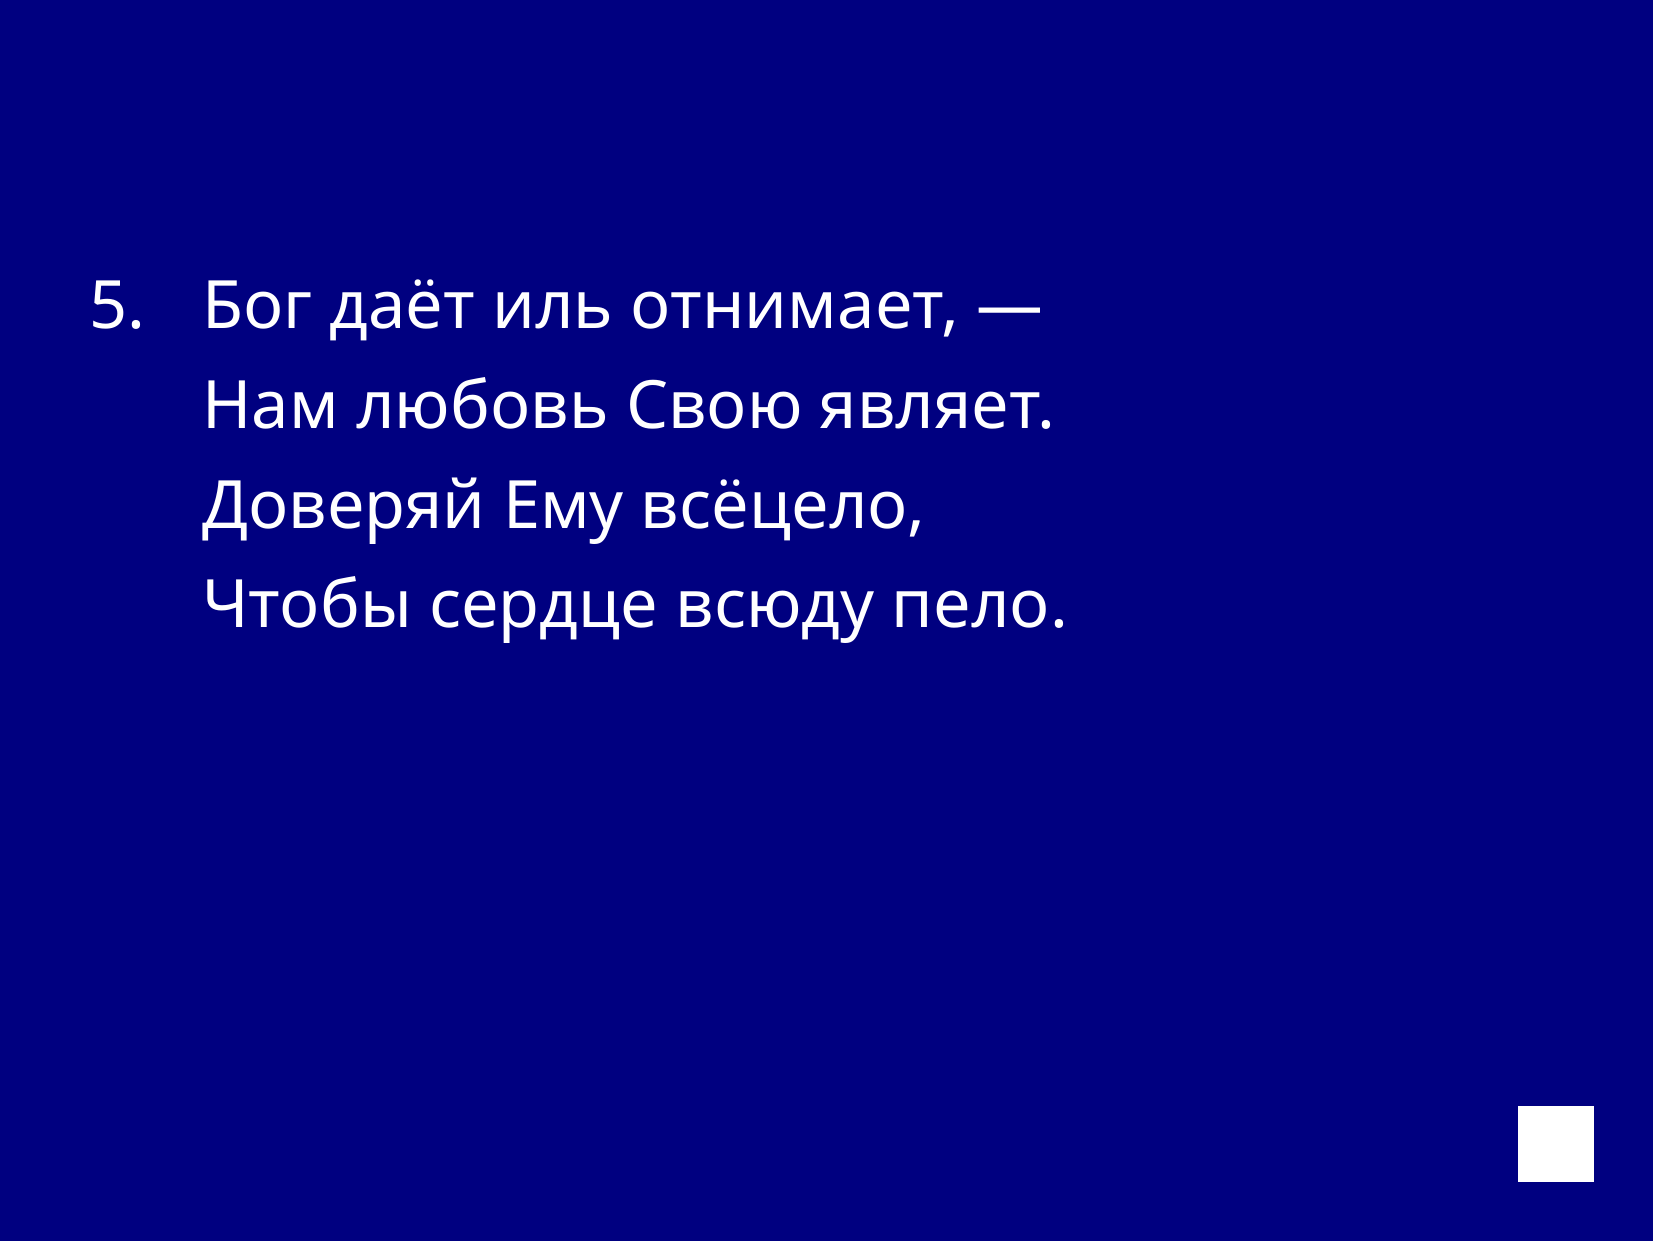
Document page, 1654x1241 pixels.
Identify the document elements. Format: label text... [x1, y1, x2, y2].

text_box 5. Бог даёт иль отнимает, ― Нам любовь Свою являет. Доверяй Ему всёцело, Чтобы сердце всюду пело. [75, 150, 1576, 1163]
text_box [1518, 1106, 1594, 1182]
